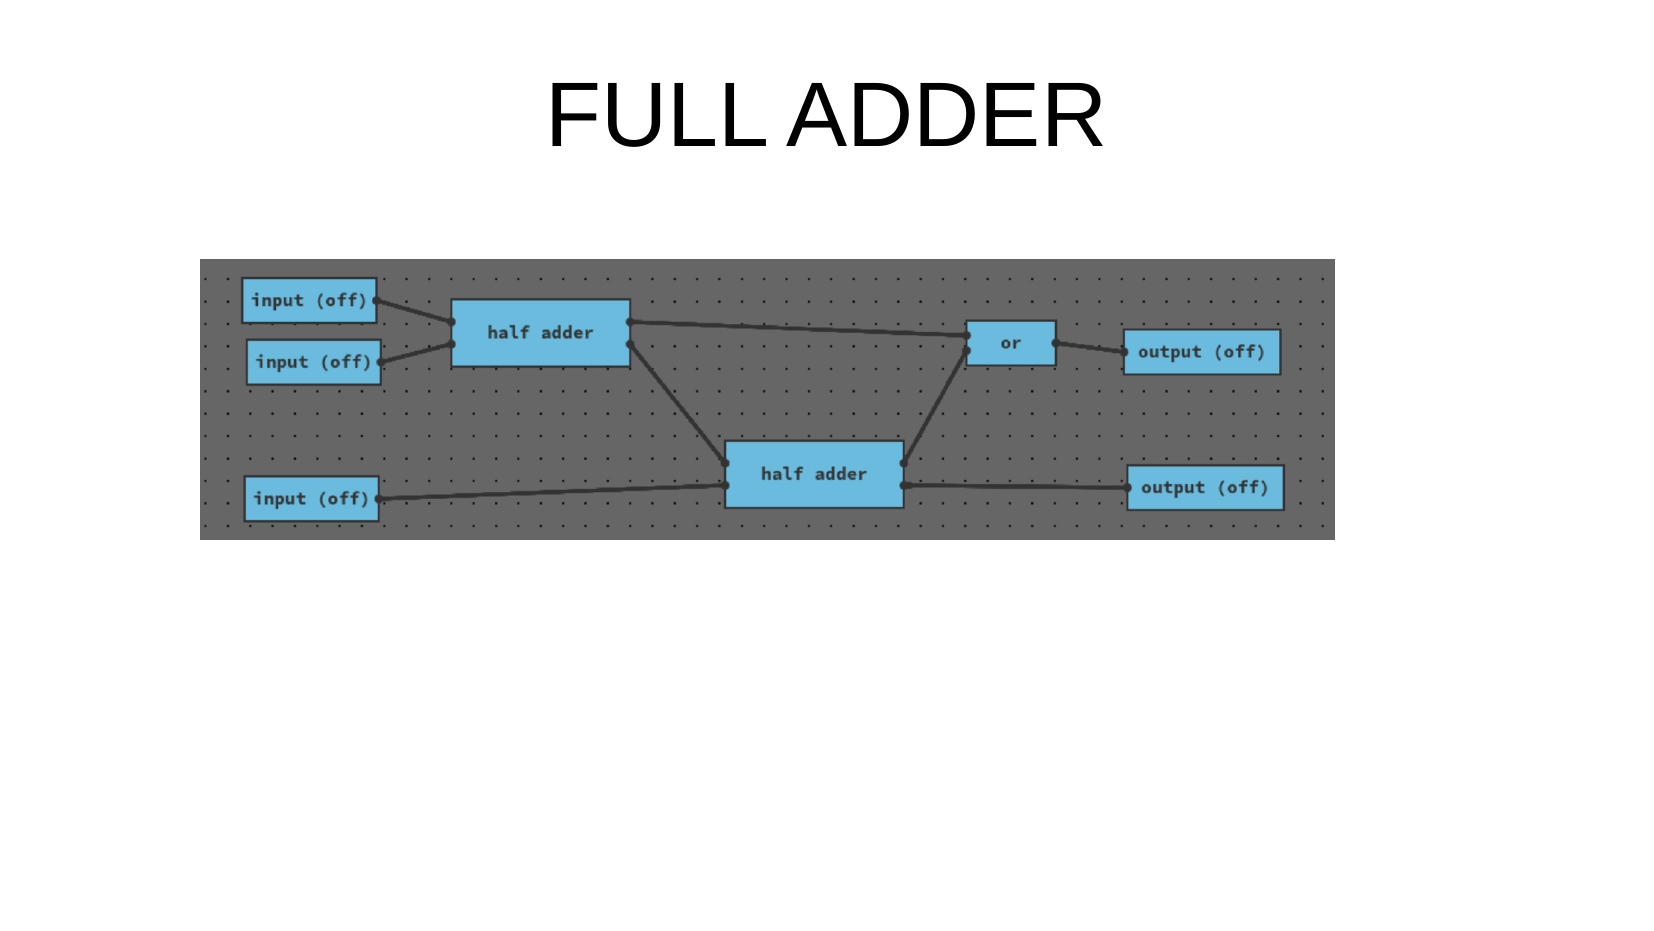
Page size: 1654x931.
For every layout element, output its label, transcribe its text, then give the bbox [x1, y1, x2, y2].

title FULL ADDER [82, 37, 1571, 193]
picture [200, 259, 1335, 540]
